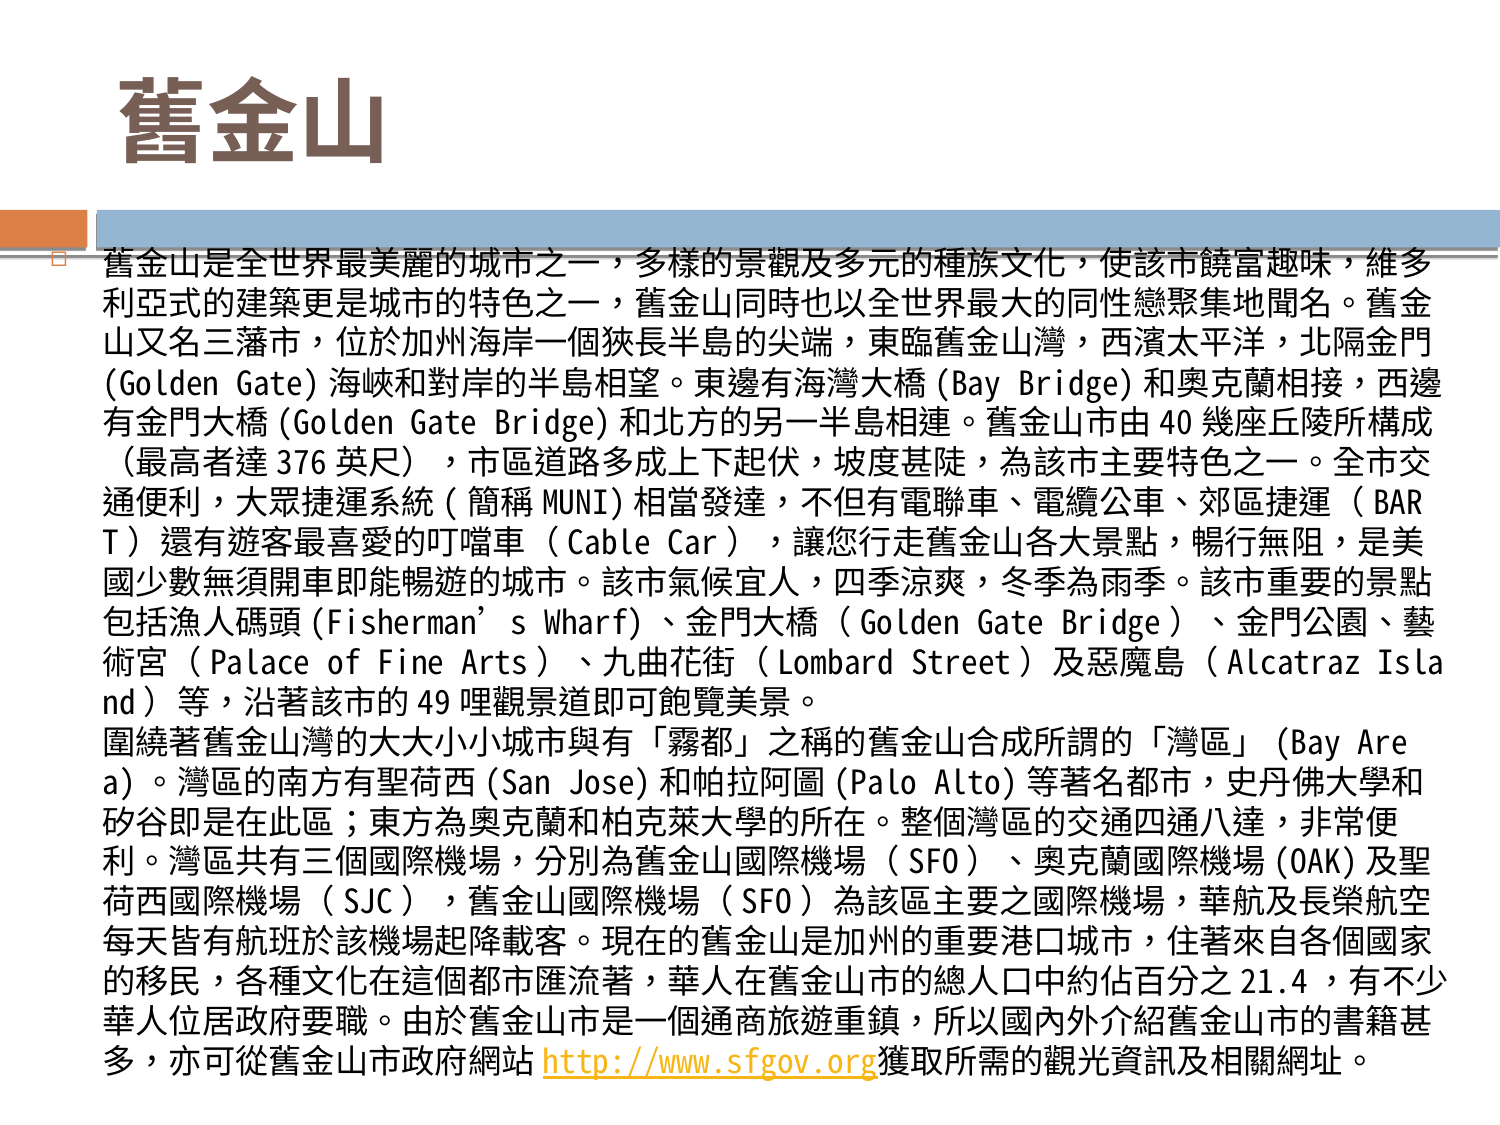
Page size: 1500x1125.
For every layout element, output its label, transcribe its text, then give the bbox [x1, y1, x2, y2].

title 舊金山 [100, 37, 1438, 200]
list 舊金山是全世界最美麗的城市之一，多樣的景觀及多元的種族文化，使該市饒富趣味，維多利亞式的建築更是城市的特色之一，舊金山同時也以全世界最大的同性戀聚集地聞名。舊金山又名三藩市，位於加州海岸一個狹長半島的尖端，東臨舊金山灣，西濱太平洋，北隔金門(Golden Gate)海峽和對岸的半島相望。東邊有海灣大橋(Bay Bridge)和奧克蘭相接，西邊有金門大橋(Golden Gate Bridge)和北方的另一半島相連。舊金山市由40幾座丘陵所構成（最高者達376英尺），市區道路多成上下起伏，坡度甚陡，為該市主要特色之一。全市交通便利，大眾捷運系統(簡稱MUNI)相當發達，不但有電聯車、電纜公車、郊區捷運（BART）還有遊客最喜愛的叮噹車（Cable Car），讓您行走舊金山各大景點，暢行無阻，是美國少數無須開車即能暢遊的城市。該市氣候宜人，四季涼爽，冬季為雨季。該市重要的景點包括漁人碼頭(Fisherman’s Wharf)、金門大橋（Golden Gate Bridge）、金門公園、藝術宮（Palace of Fine Arts）、九曲花街（Lombard Street）及惡魔島（Alcatraz Island）等，沿著該市的49哩觀景道即可飽覽美景。 圍繞著舊金山灣的大大小小城市與有「霧都」之稱的舊金山合成所謂的「灣區」(Bay Area)。灣區的南方有聖荷西(San Jose)和帕拉阿圖(Palo Alto)等著名都市，史丹佛大學和矽谷即是在此區；東方為奧克蘭和柏克萊大學的所在。整個灣區的交通四通八達，非常便利。灣區共有三個國際機場，分別為舊金山國際機場（SFO）、奧克蘭國際機場(OAK)及聖荷西國際機場（SJC），舊金山國際機場（SFO）為該區主要之國際機場，華航及長榮航空每天皆有航班於該機場起降載客。現在的舊金山是加州的重要港口城市，住著來自各個國家的移民，各種文化在這個都市匯流著，華人在舊金山市的總人口中約佔百分之21.4，有不少華人位居政府要職。由於舊金山市是一個通商旅遊重鎮，所以國內外介紹舊金山市的書籍甚多，亦可從舊金山市政府網站http://www.sfgov.org獲取所需的觀光資訊及相關網址。 [35, 234, 1465, 1055]
